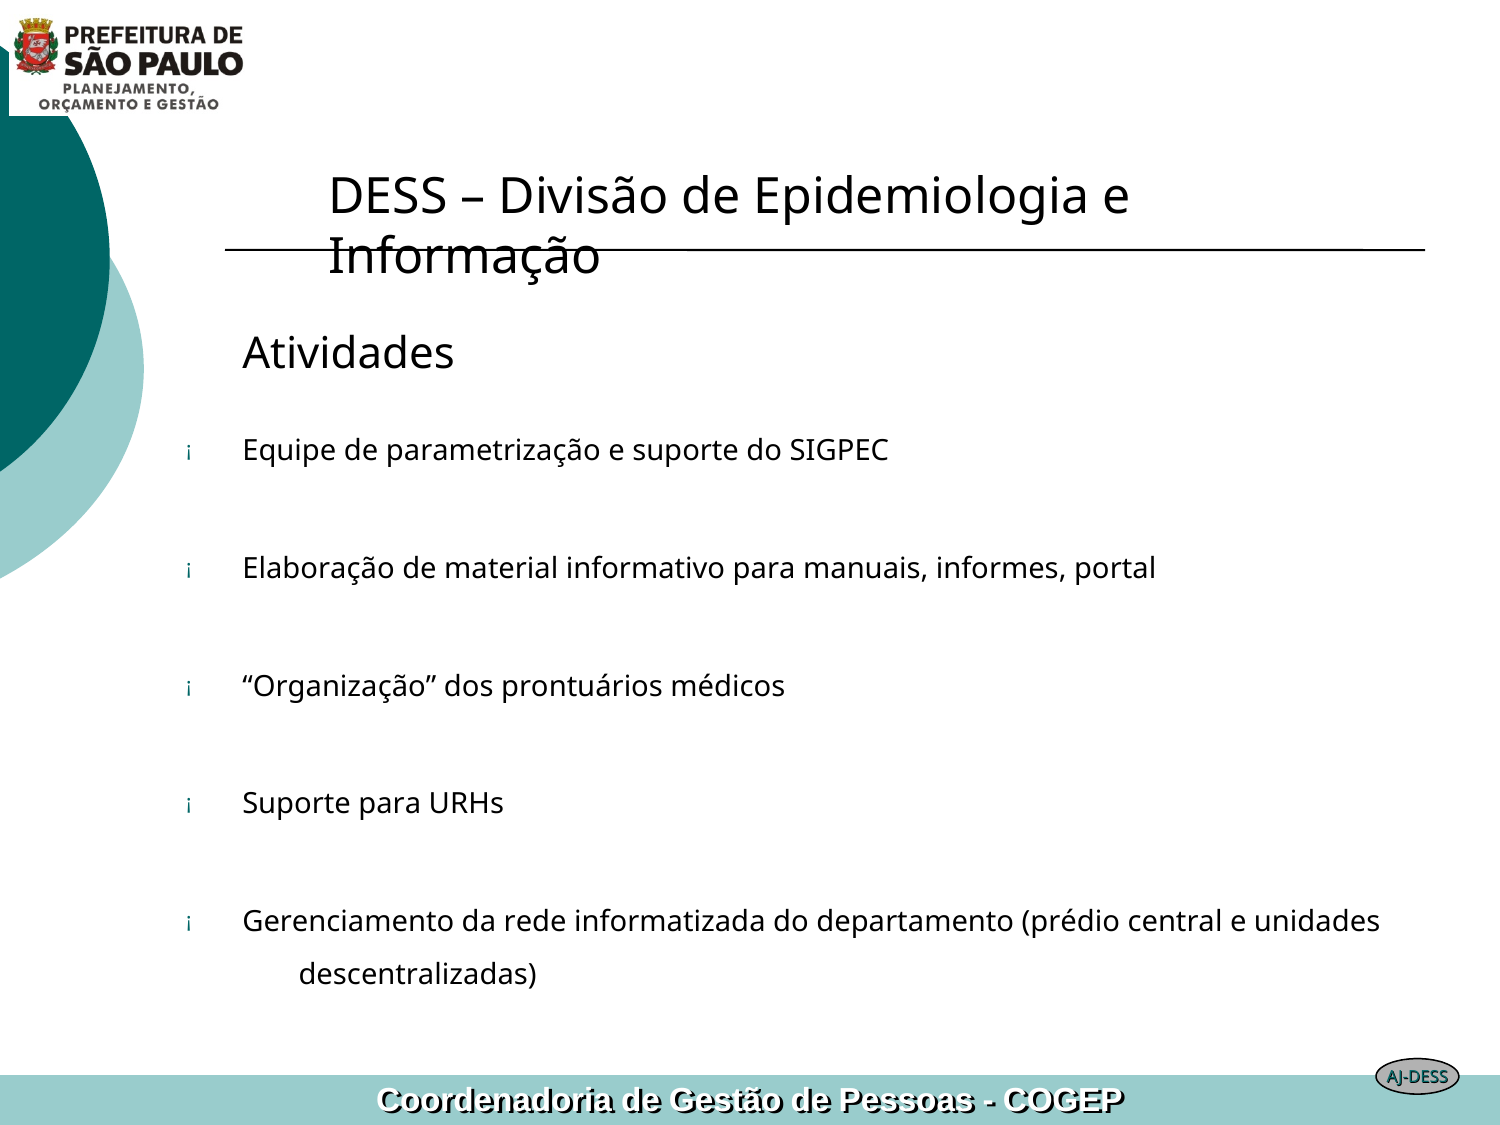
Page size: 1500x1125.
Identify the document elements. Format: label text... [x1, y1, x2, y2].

list Atividades Equipe de parametrização e suporte do SIGPEC Elaboração de material informativo para manuais, informes, portal “Organização” dos prontuários médicos Suporte para URHs Gerenciamento da rede informatizada do departamento (prédio central e unidades descentralizadas) [171, 290, 1500, 1022]
title DESS – Divisão de Epidemiologia e Informação [313, 91, 1414, 204]
text_box AJ-DESS [1376, 1058, 1459, 1095]
